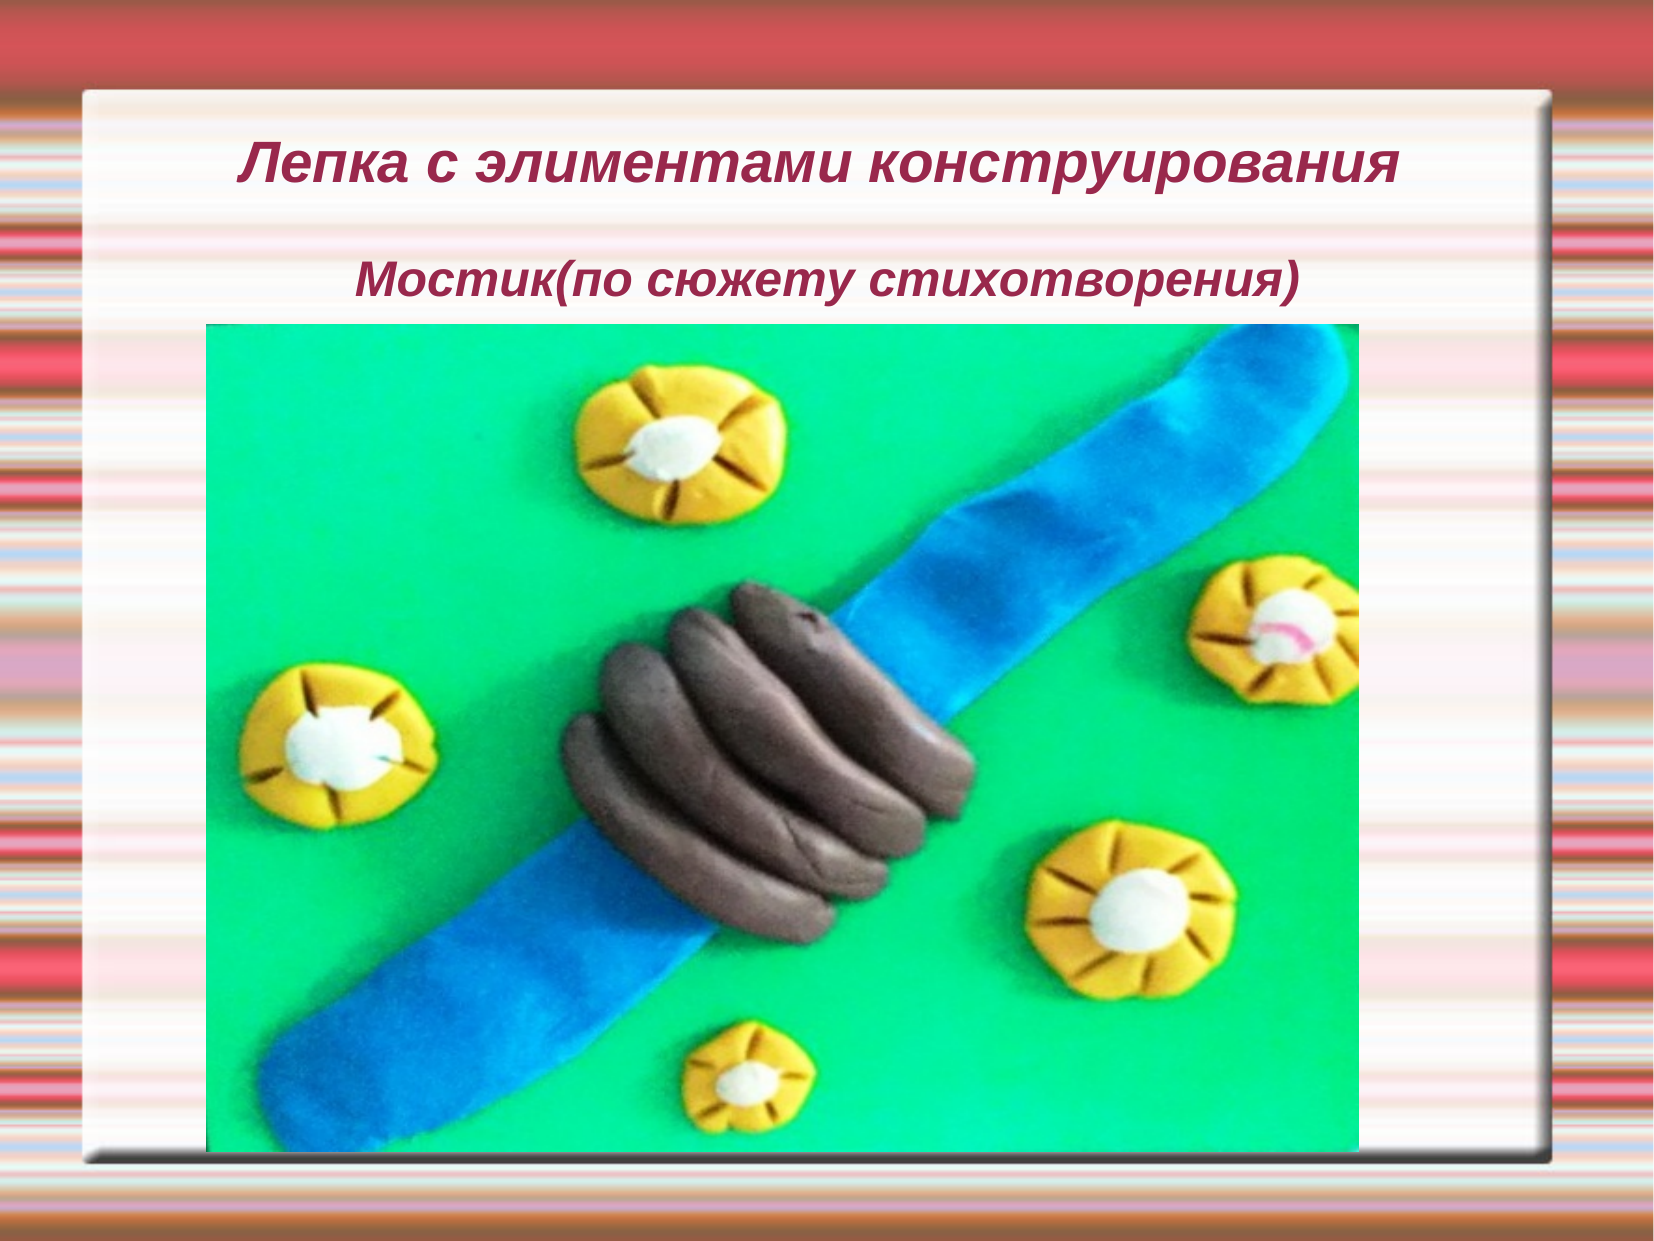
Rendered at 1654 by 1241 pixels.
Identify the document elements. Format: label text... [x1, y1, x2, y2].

picture [0, 0, 1654, 1241]
title Лепка с элиментами конструирования Мостик(по сюжету стихотворения) [121, 114, 1534, 322]
